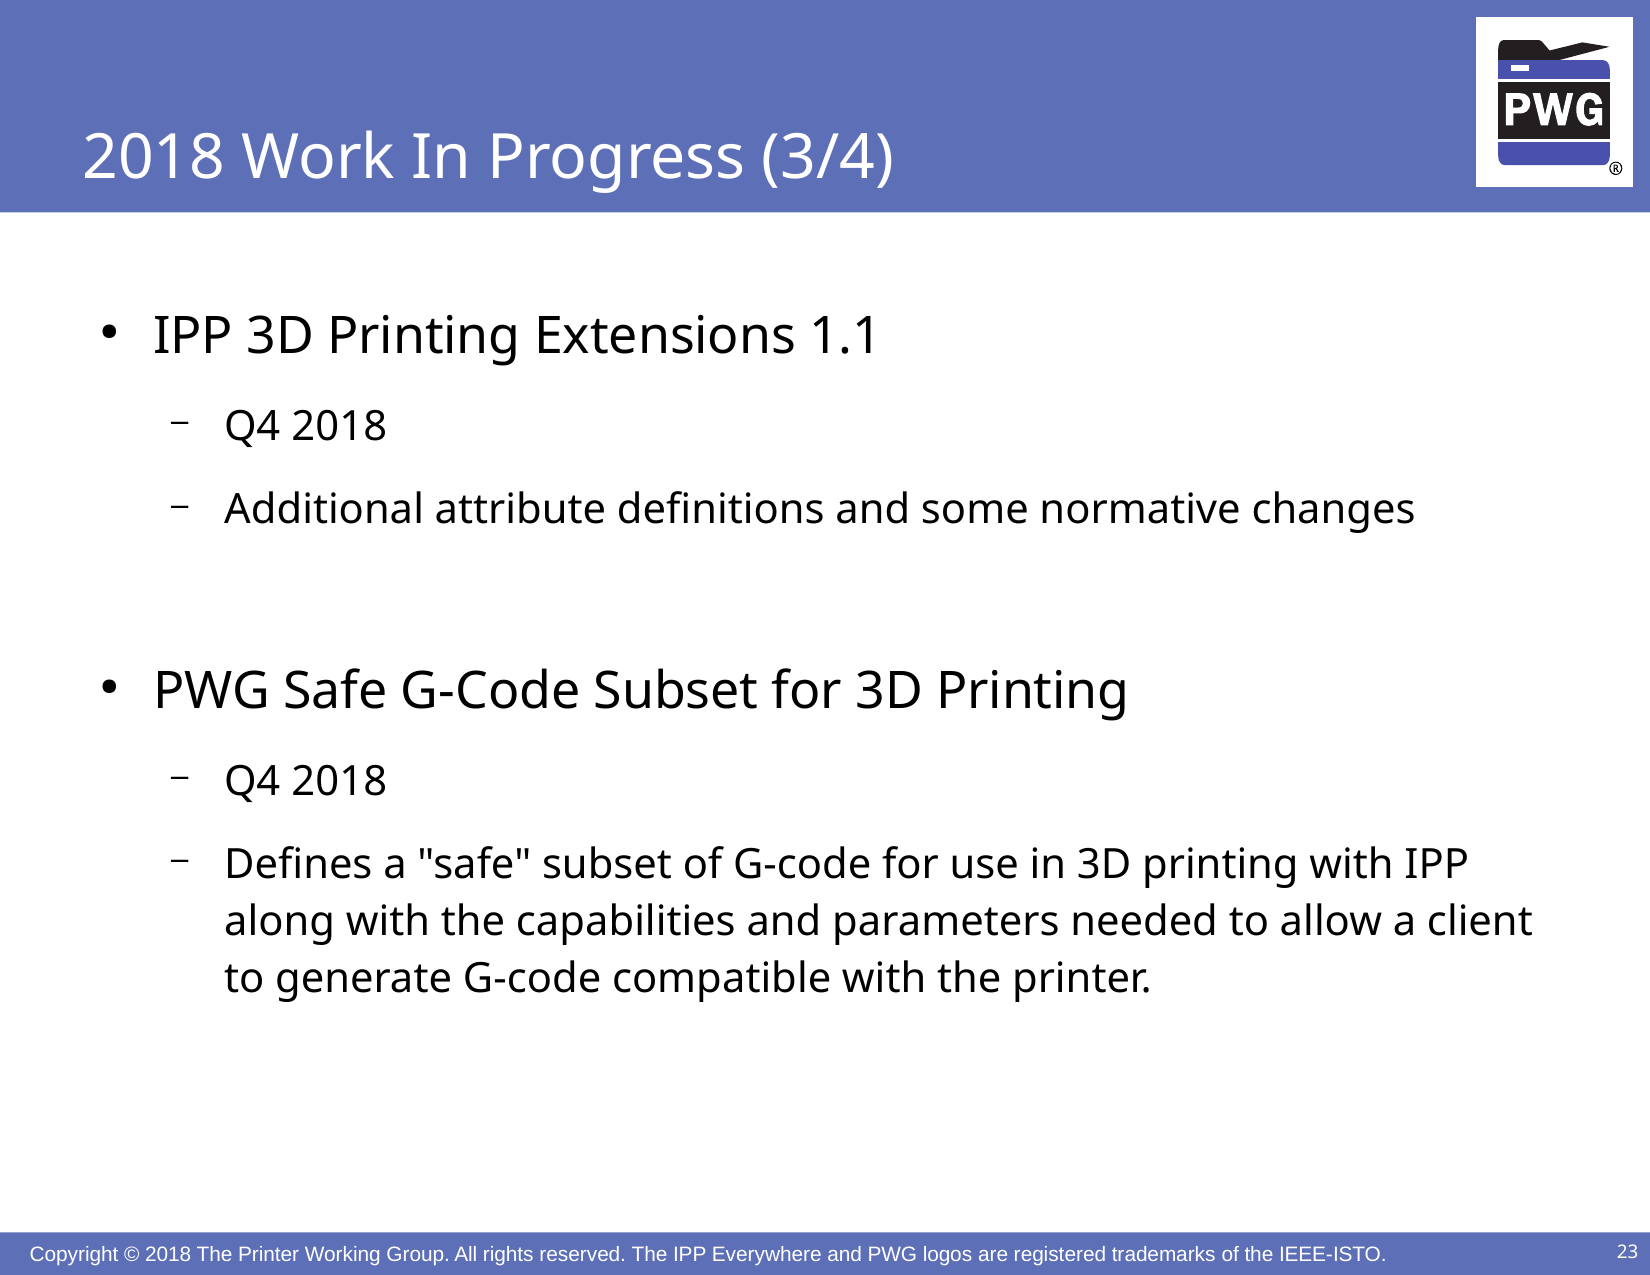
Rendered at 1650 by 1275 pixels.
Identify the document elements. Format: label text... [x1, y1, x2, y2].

list IPP 3D Printing Extensions 1.1 Q4 2018 Additional attribute definitions and some normative changes PWG Safe G-Code Subset for 3D Printing Q4 2018 Defines a "safe" subset of G-code for use in 3D printing with IPP along with the capabilities and parameters needed to allow a client to generate G-code compatible with the printer. [82, 298, 1568, 1156]
title 2018 Work In Progress (3/4) [82, 8, 1449, 198]
